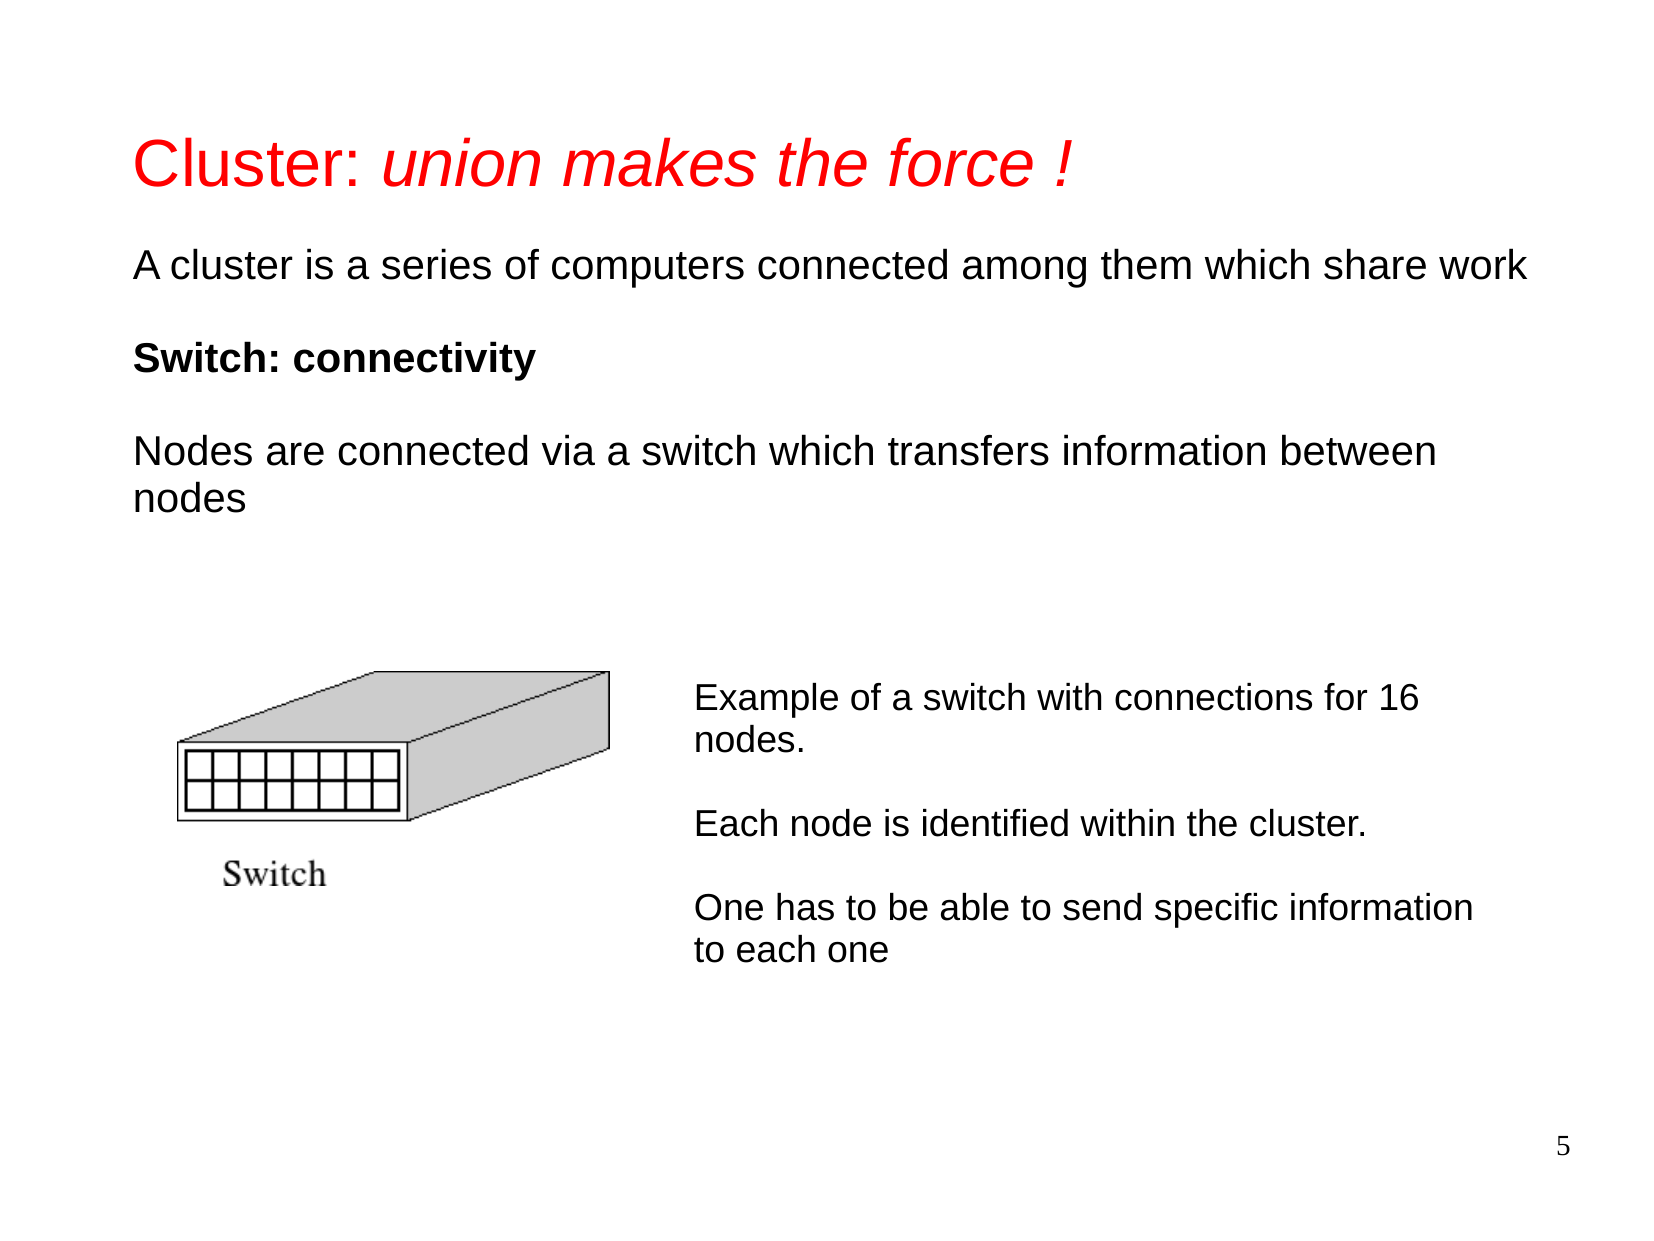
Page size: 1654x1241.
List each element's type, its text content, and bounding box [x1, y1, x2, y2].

text_box Example of a switch with connections for 16 nodes. Each node is identified within the cluster. One has to be able to send specific information to each one [679, 668, 1506, 978]
picture [177, 671, 610, 886]
text_box Cluster: union makes the force ! A cluster is a series of computers connected among them which share work Switch: connectivity Nodes are connected via a switch which transfers information between nodes [118, 118, 1565, 529]
